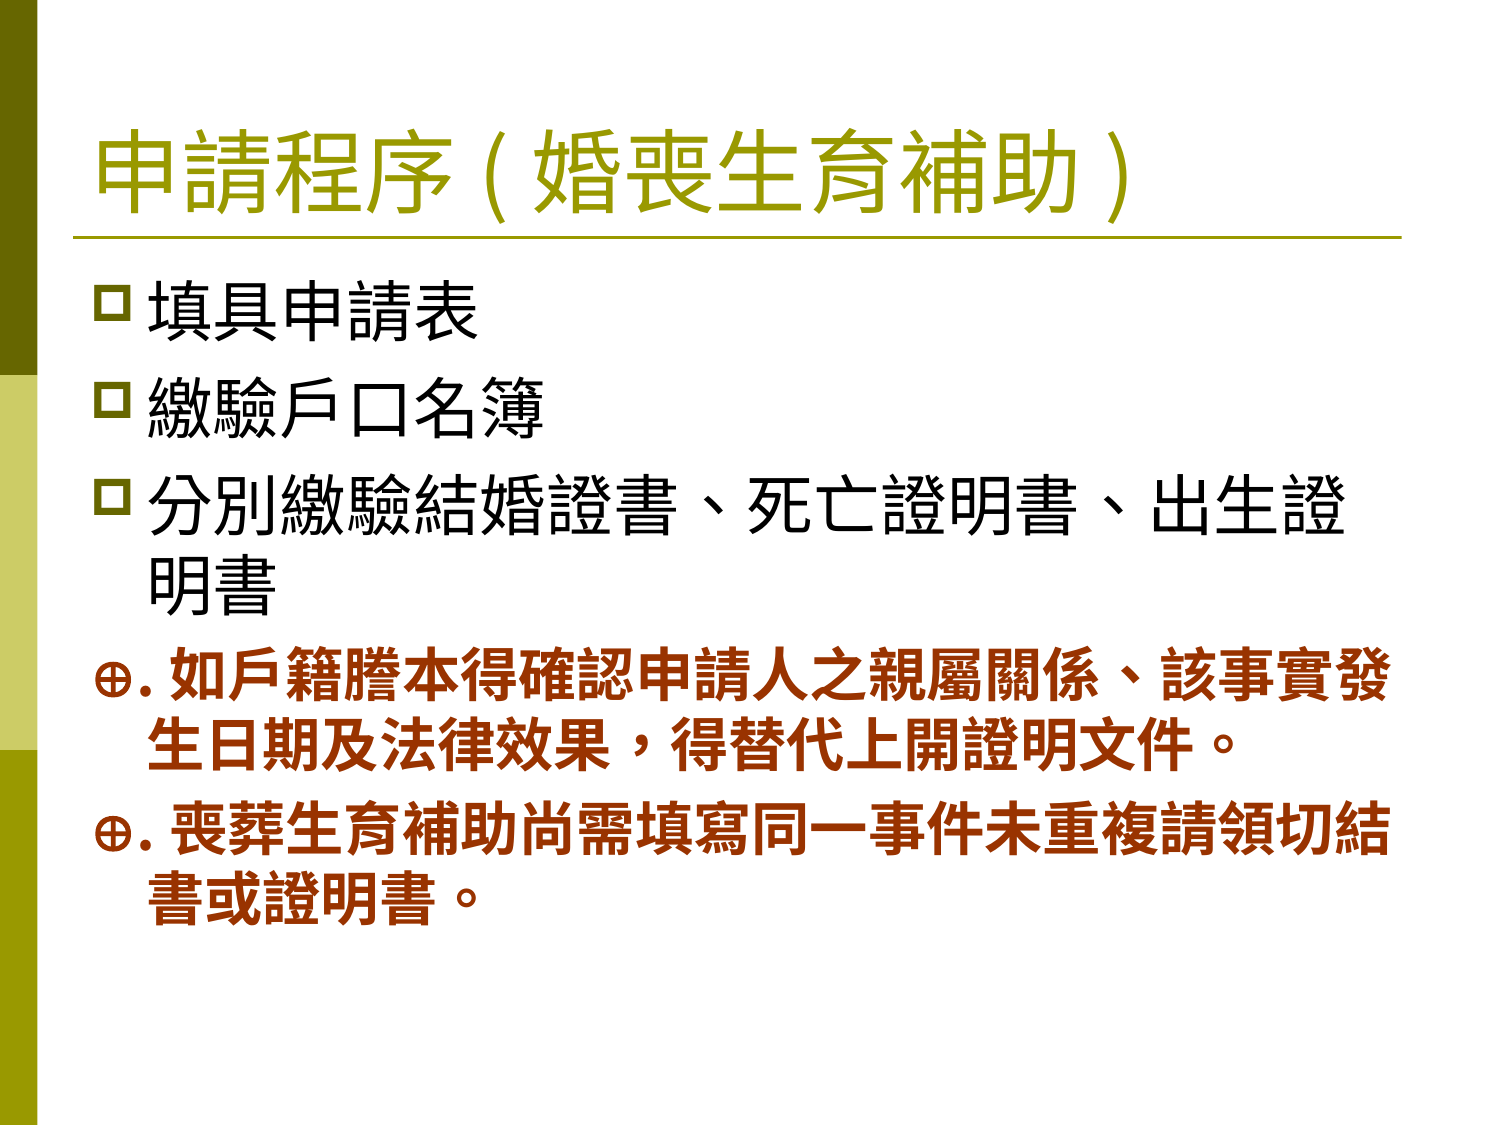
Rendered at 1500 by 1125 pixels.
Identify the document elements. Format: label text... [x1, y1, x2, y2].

list 填具申請表 繳驗戶口名簿 分別繳驗結婚證書、死亡證明書、出生證明書 .如戶籍謄本得確認申請人之親屬關係、該事實發生日期及法律效果，得替代上開證明文件。 .喪葬生育補助尚需填寫同一事件未重複請領切結書或證明書。 [75, 262, 1426, 1083]
title 申請程序(婚喪生育補助) [75, 45, 1426, 233]
